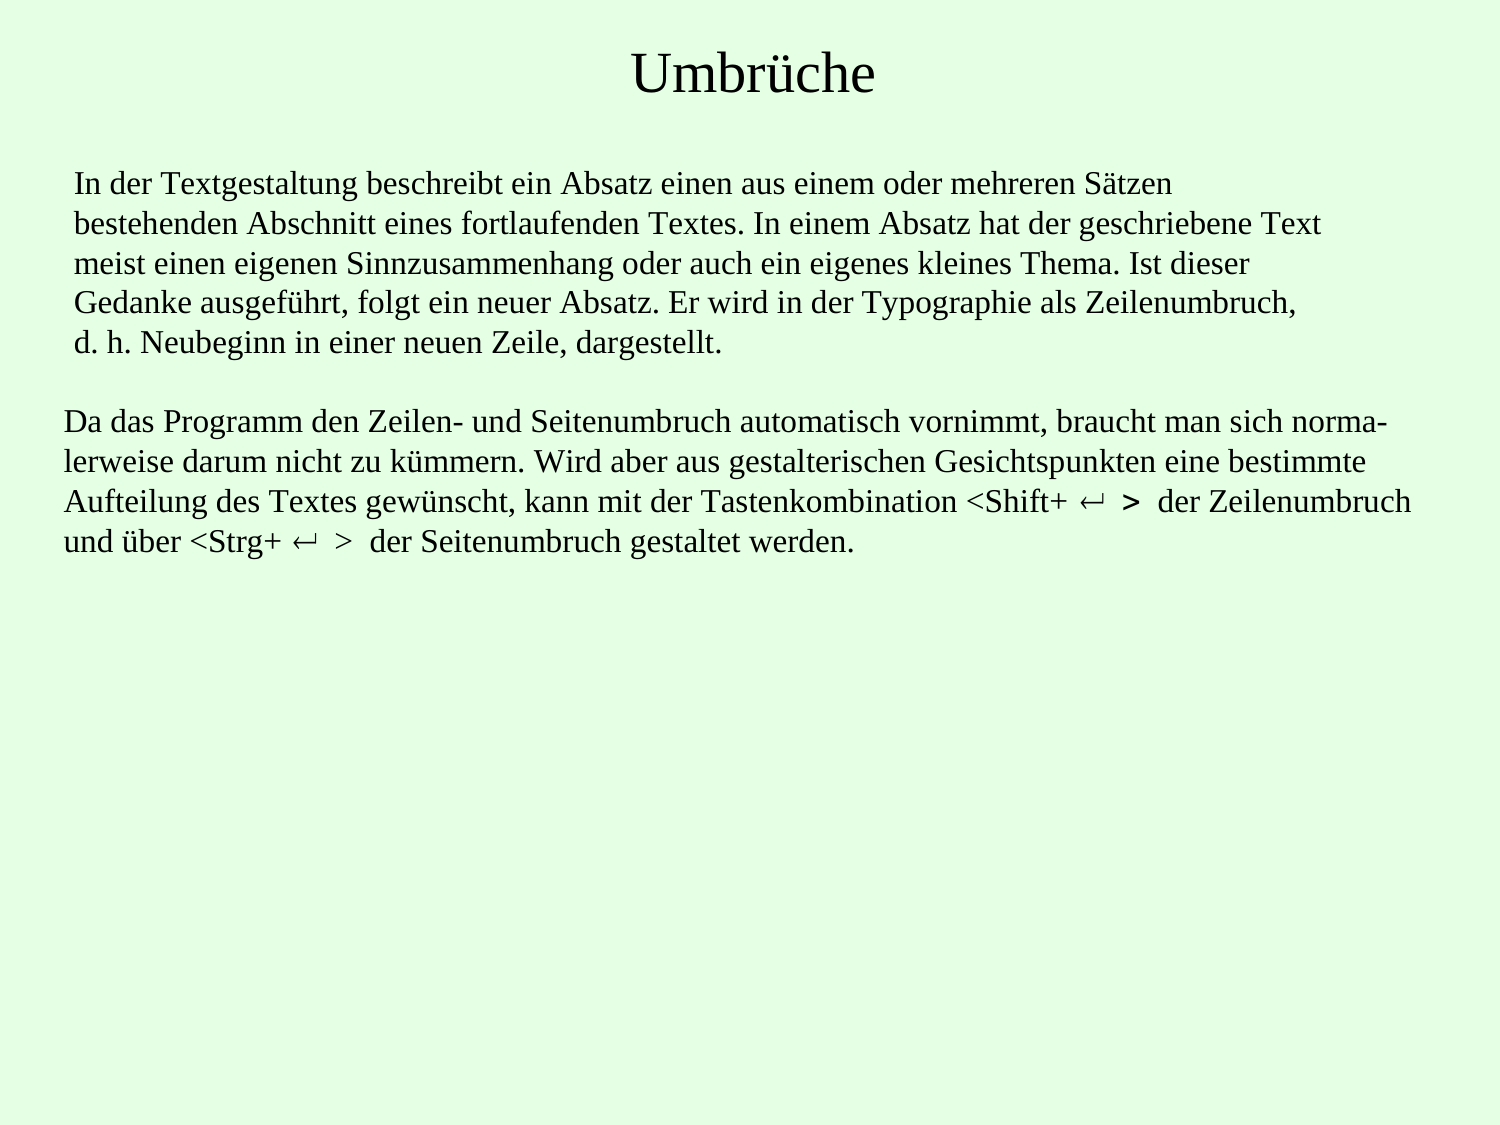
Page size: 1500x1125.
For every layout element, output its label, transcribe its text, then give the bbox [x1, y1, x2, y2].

text_box Da das Programm den Zeilen- und Seitenumbruch automatisch vornimmt, braucht man sich norma-lerweise darum nicht zu kümmern. Wird aber aus gestalterischen Gesichtspunkten eine bestimmte Aufteilung des Textes gewünscht, kann mit der Tastenkombination <Shift+  > der Zeilenumbruch und über <Strg+  > der Seitenumbruch gestaltet werden. [1359, 391, 1453, 567]
text_box In der Textgestaltung beschreibt ein Absatz einen aus einem oder mehreren Sätzen bestehenden Abschnitt eines fortlaufenden Textes. In einem Absatz hat der geschriebene Text meist einen eigenen Sinnzusammenhang oder auch ein eigenes kleines Thema. Ist dieser Gedanke ausgeführt, folgt ein neuer Absatz. Er wird in der Typographie als Zeilenumbruch, d. h. Neubeginn in einer neuen Zeile, dargestellt. [59, 153, 1359, 589]
title Umbrüche [115, 18, 1391, 119]
